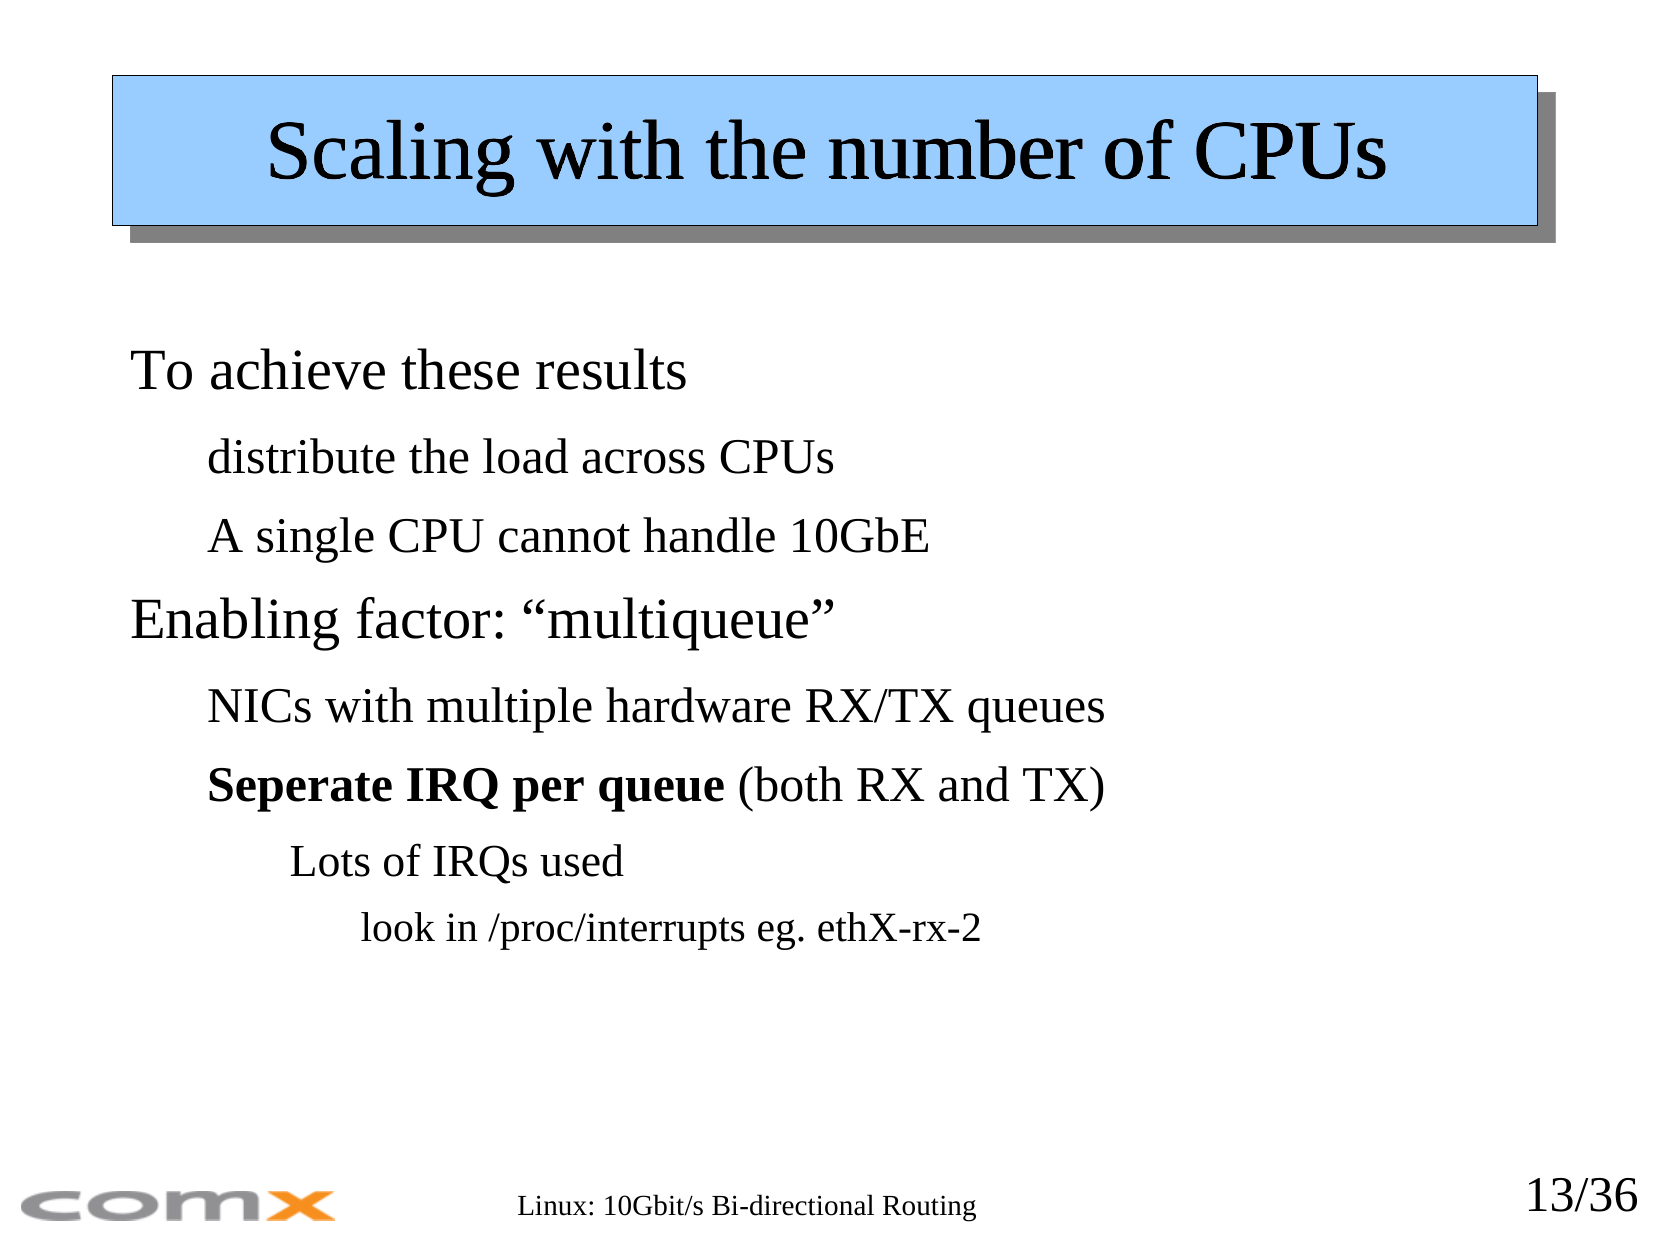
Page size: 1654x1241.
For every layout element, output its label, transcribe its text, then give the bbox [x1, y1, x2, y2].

picture [21, 1191, 335, 1221]
list To achieve these results distribute the load across CPUs A single CPU cannot handle 10GbE Enabling factor: “multiqueue” NICs with multiple hardware RX/TX queues Seperate IRQ per queue (both RX and TX) Lots of IRQs used look in /proc/interrupts eg. ethX-rx-2 [112, 337, 1538, 1096]
title Scaling with the number of CPUs [116, 90, 1538, 211]
